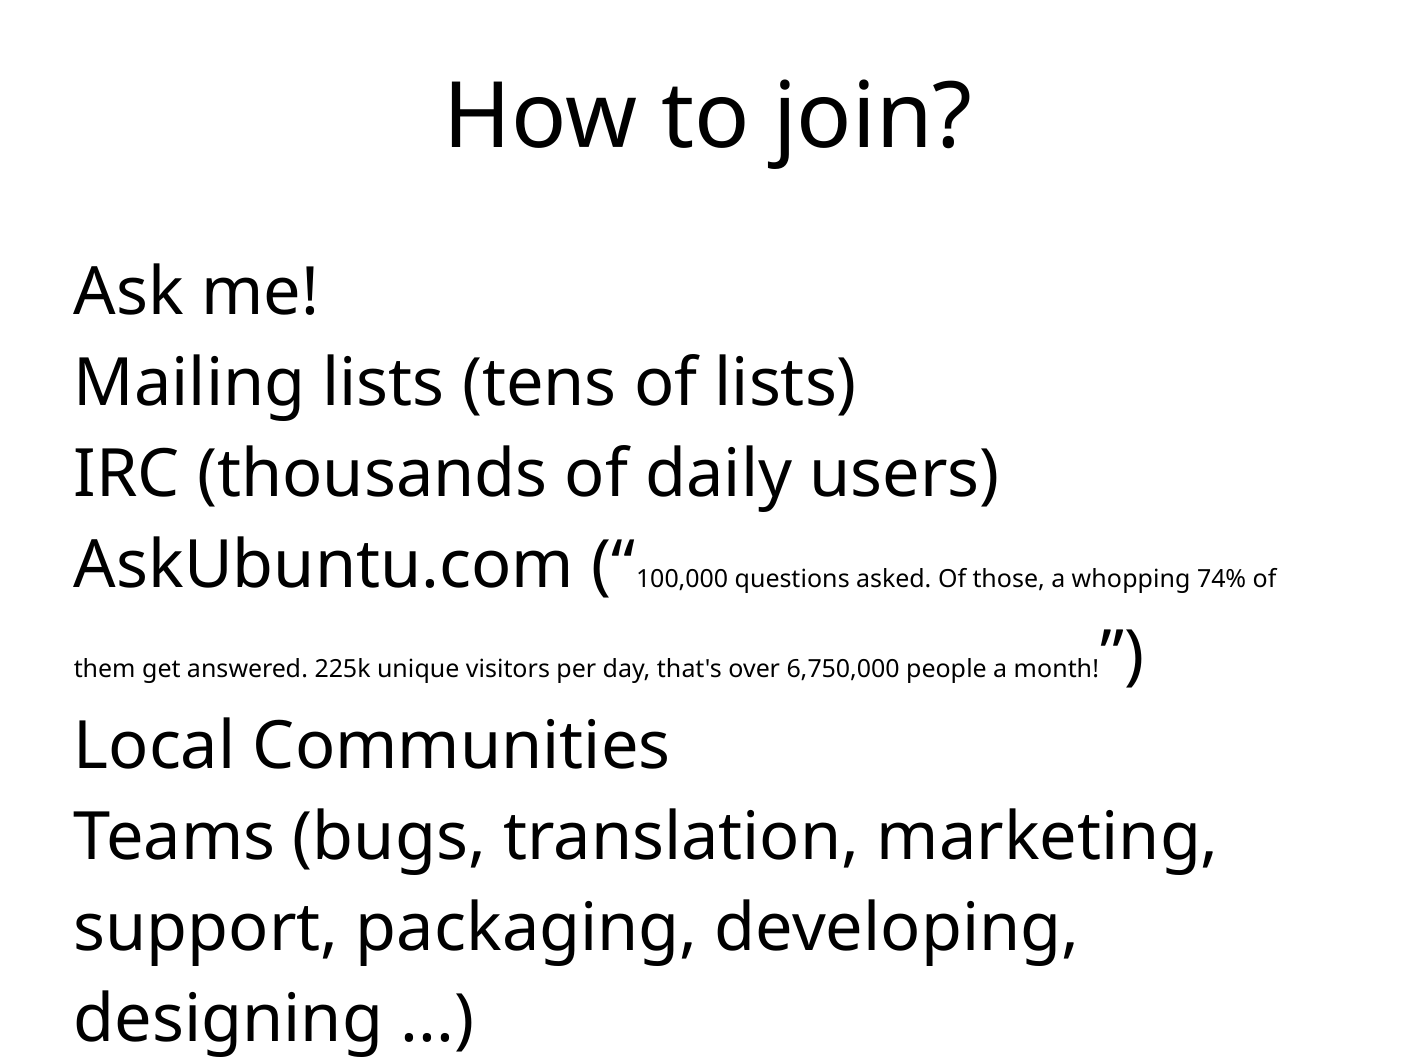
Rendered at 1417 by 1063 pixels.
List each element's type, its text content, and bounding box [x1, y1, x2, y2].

text_box Ask me! Mailing lists (tens of lists) IRC (thousands of daily users) AskUbuntu.com (“100,000 questions asked. Of those, a whopping 74% of them get answered. 225k unique visitors per day, that's over 6,750,000 people a month!”) Local Communities Teams (bugs, translation, marketing, support, packaging, developing, designing ...) [59, 236, 1335, 945]
text_box How to join? [70, 42, 1346, 213]
